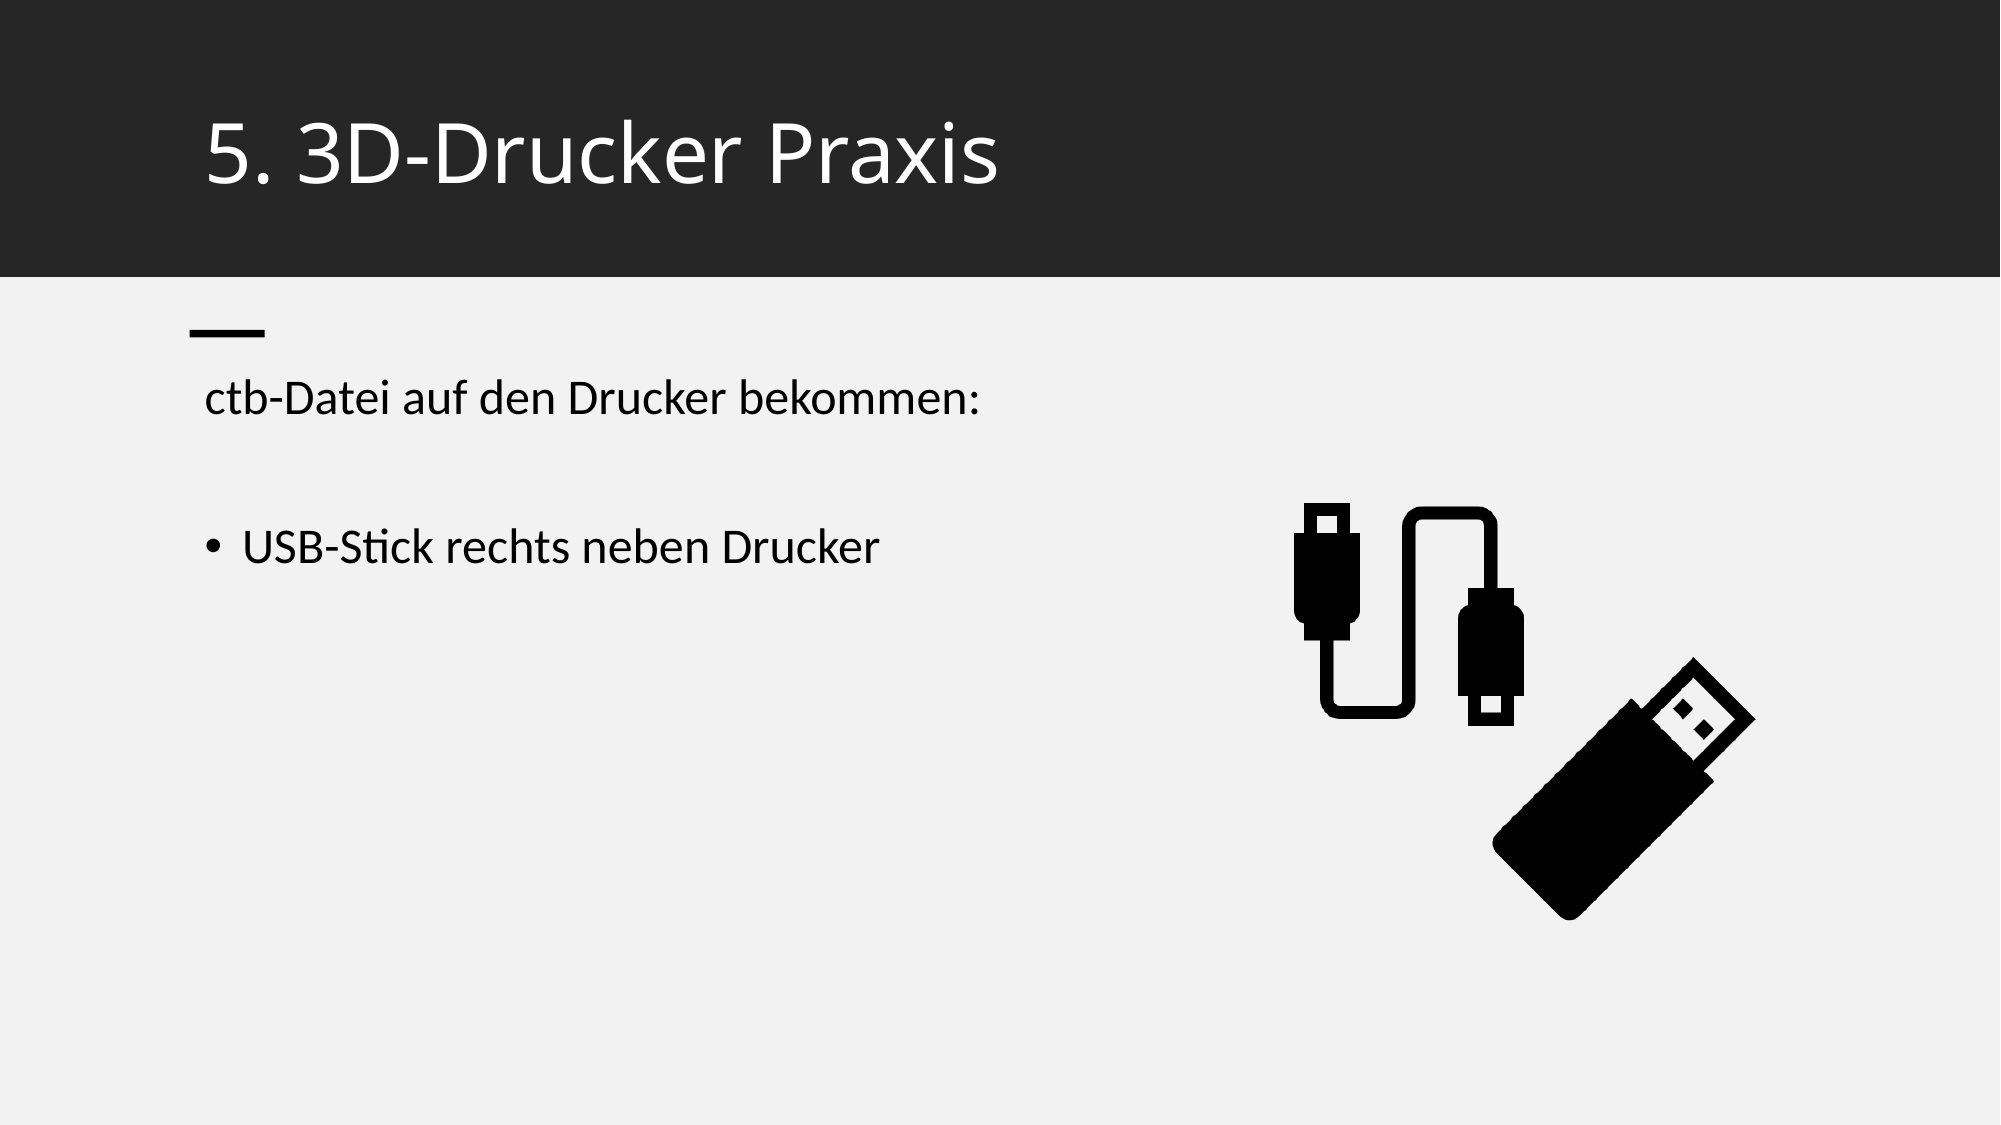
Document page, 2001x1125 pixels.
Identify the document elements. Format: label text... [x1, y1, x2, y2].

list ctb-Datei auf den Drucker bekommen: USB-Stick rechts neben Drucker [189, 363, 1811, 1014]
title 5. 3D-Drucker Praxis [189, 104, 1812, 253]
text_box [0, 0, 2000, 1125]
picture [1251, 457, 1799, 964]
